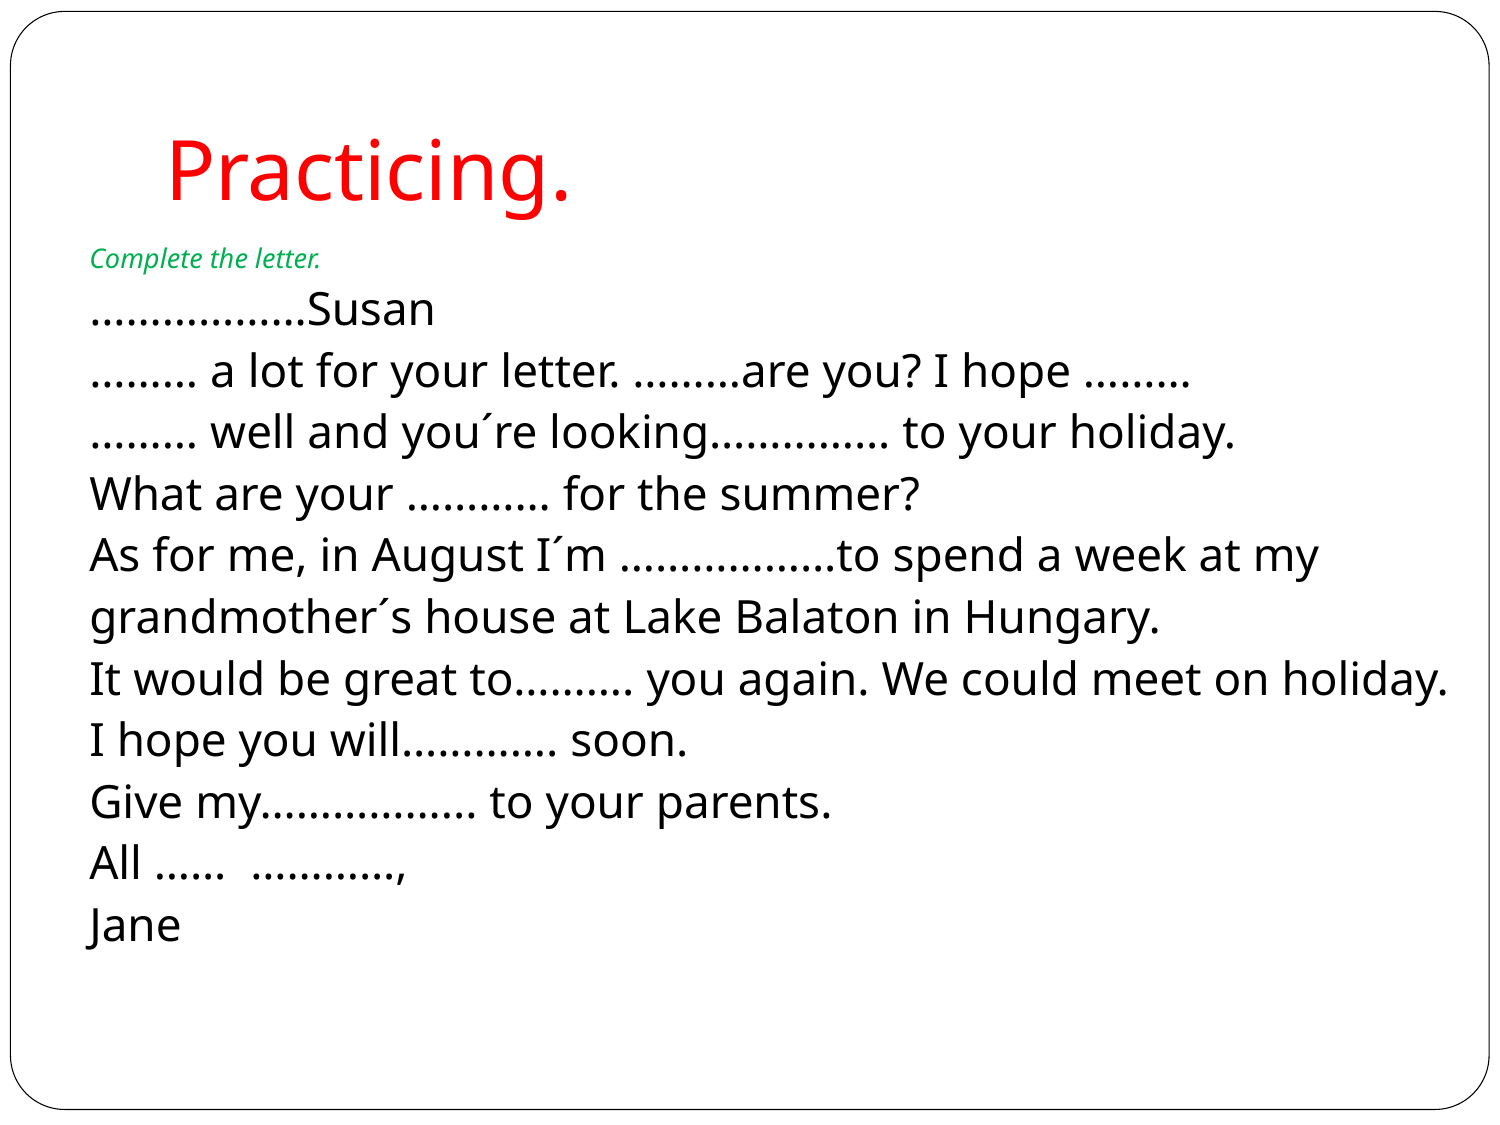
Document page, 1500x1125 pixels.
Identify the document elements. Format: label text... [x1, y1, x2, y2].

list Complete the letter. ………………Susan ……… a lot for your letter. ………are you? I hope ……… ……… well and you´re looking…………… to your holiday. What are your ………… for the summer? As for me, in August I´m ………………to spend a week at my grandmother´s house at Lake Balaton in Hungary. It would be great to………. you again. We could meet on holiday. I hope you will…………. soon. Give my……………... to your parents. All …… …………, Jane [29, 237, 1500, 988]
title Practicing. [150, 45, 1426, 233]
